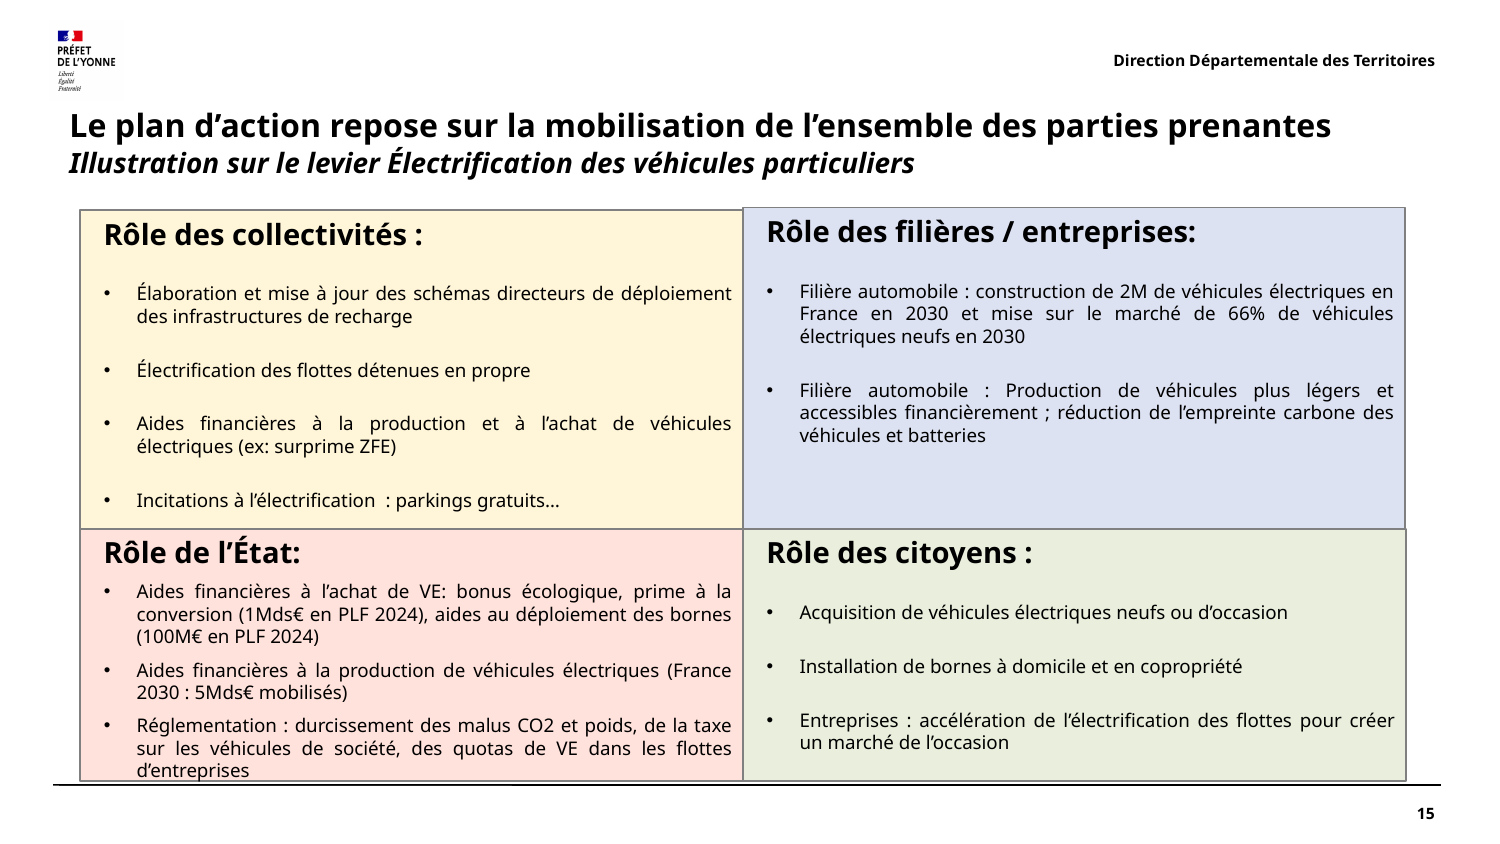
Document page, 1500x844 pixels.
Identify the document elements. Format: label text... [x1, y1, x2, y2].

picture [49, 20, 124, 101]
list Rôle des filières / entreprises: Filière automobile : construction de 2M de véhicules électriques en France en 2030 et mise sur le marché de 66% de véhicules électriques neufs en 2030 Filière automobile : Production de véhicules plus légers et accessibles financièrement ; réduction de l’empreinte carbone des véhicules et batteries [742, 207, 1405, 529]
list Rôle des citoyens : Acquisition de véhicules électriques neufs ou d’occasion Installation de bornes à domicile et en copropriété Entreprises : accélération de l’électrification des flottes pour créer un marché de l’occasion [742, 530, 1406, 781]
list Rôle de l’État: Aides financières à l’achat de VE: bonus écologique, prime à la conversion (1Mds€ en PLF 2024), aides au déploiement des bornes (100M€ en PLF 2024) Aides financières à la production de véhicules électriques (France 2030 : 5Mds€ mobilisés) Réglementation : durcissement des malus CO2 et poids, de la taxe sur les véhicules de société, des quotas de VE dans les flottes d’entreprises [80, 528, 742, 781]
list Rôle des collectivités : Élaboration et mise à jour des schémas directeurs de déploiement des infrastructures de recharge Électrification des flottes détenues en propre Aides financières à la production et à l’achat de véhicules électriques (ex: surprime ZFE) Incitations à l’électrification : parkings gratuits… Déploiement des ZFE [80, 209, 742, 528]
title Le plan d’action repose sur la mobilisation de l’ensemble des parties prenantes Illustration sur le levier Électrification des véhicules particuliers [53, 101, 1435, 191]
